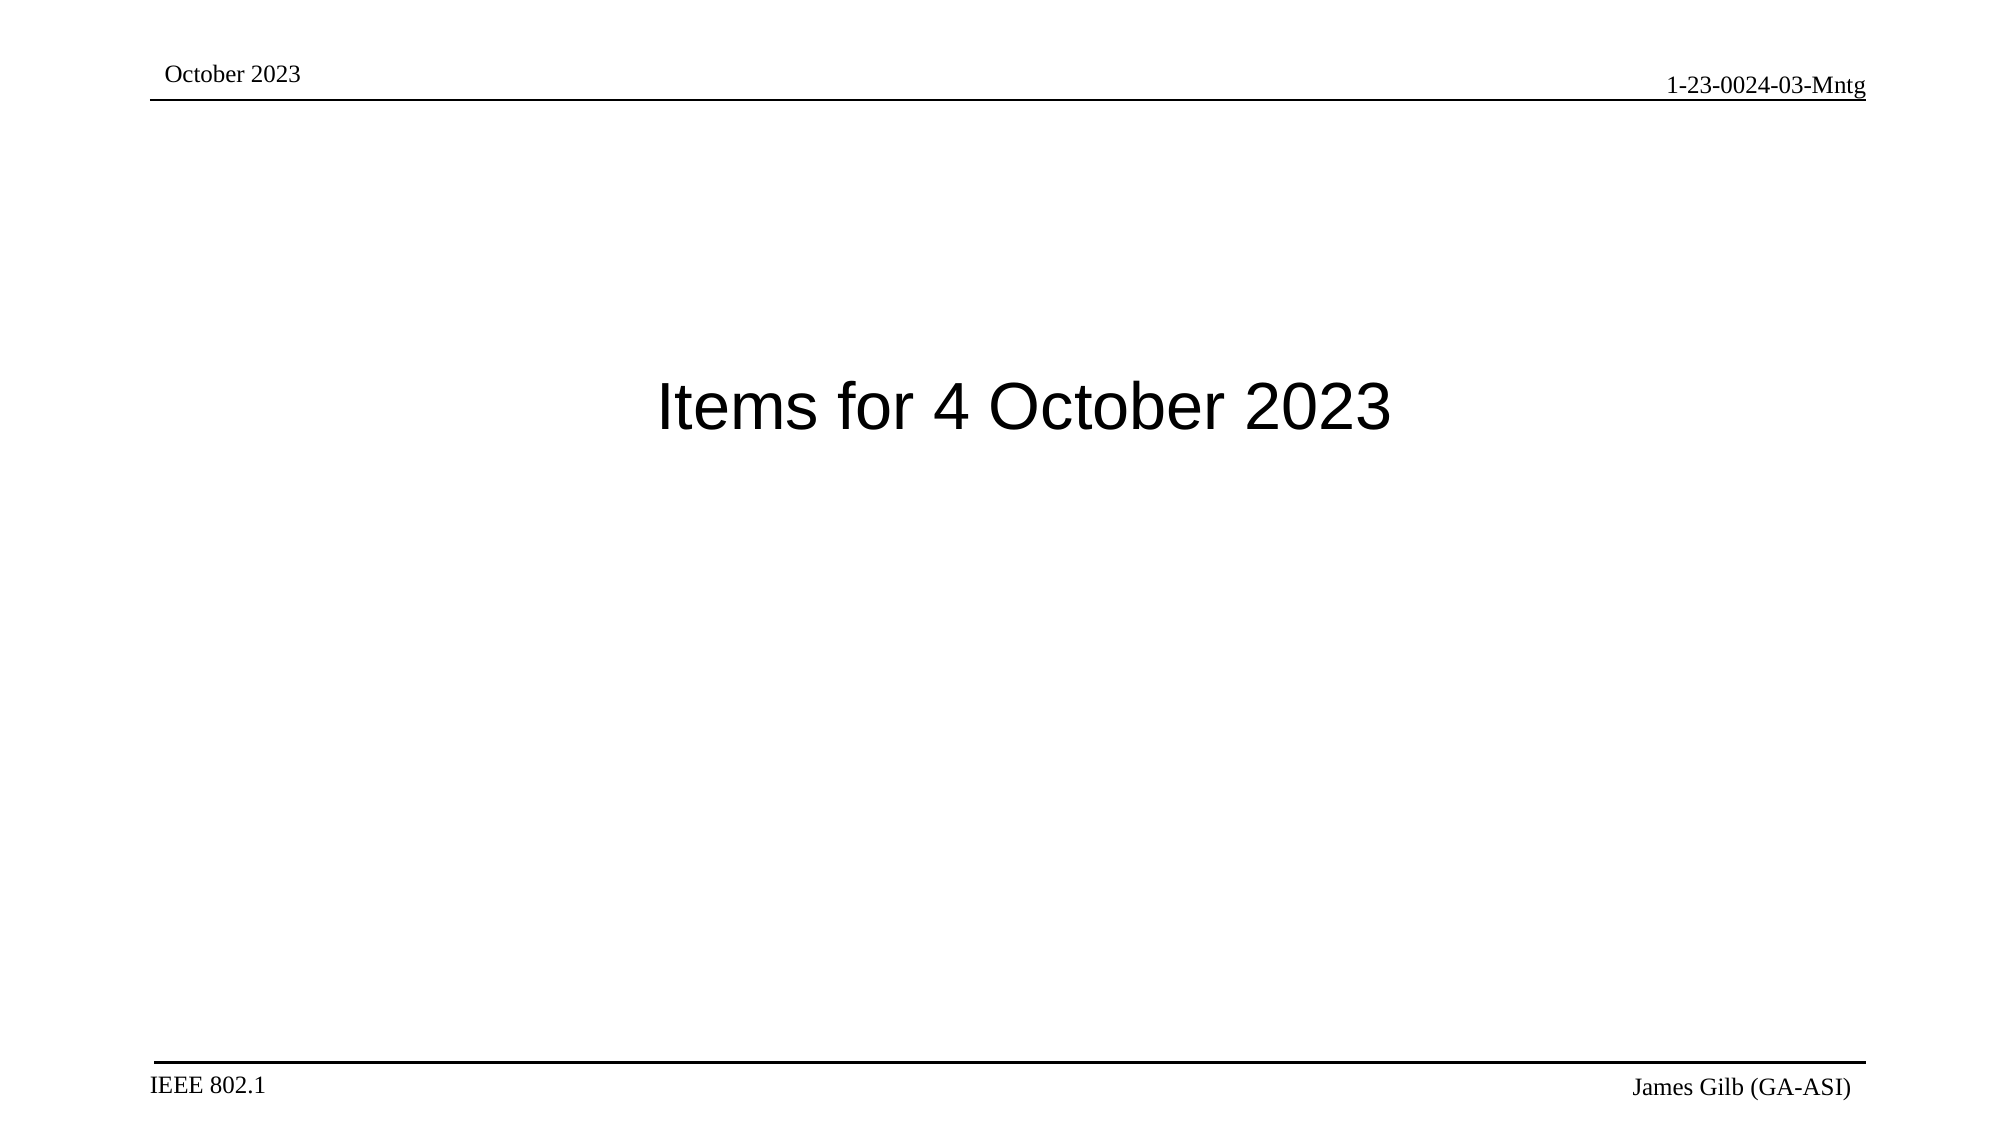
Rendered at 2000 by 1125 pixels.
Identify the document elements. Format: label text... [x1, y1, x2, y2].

subtitle Items for 4 October 2023 [149, 112, 1900, 693]
